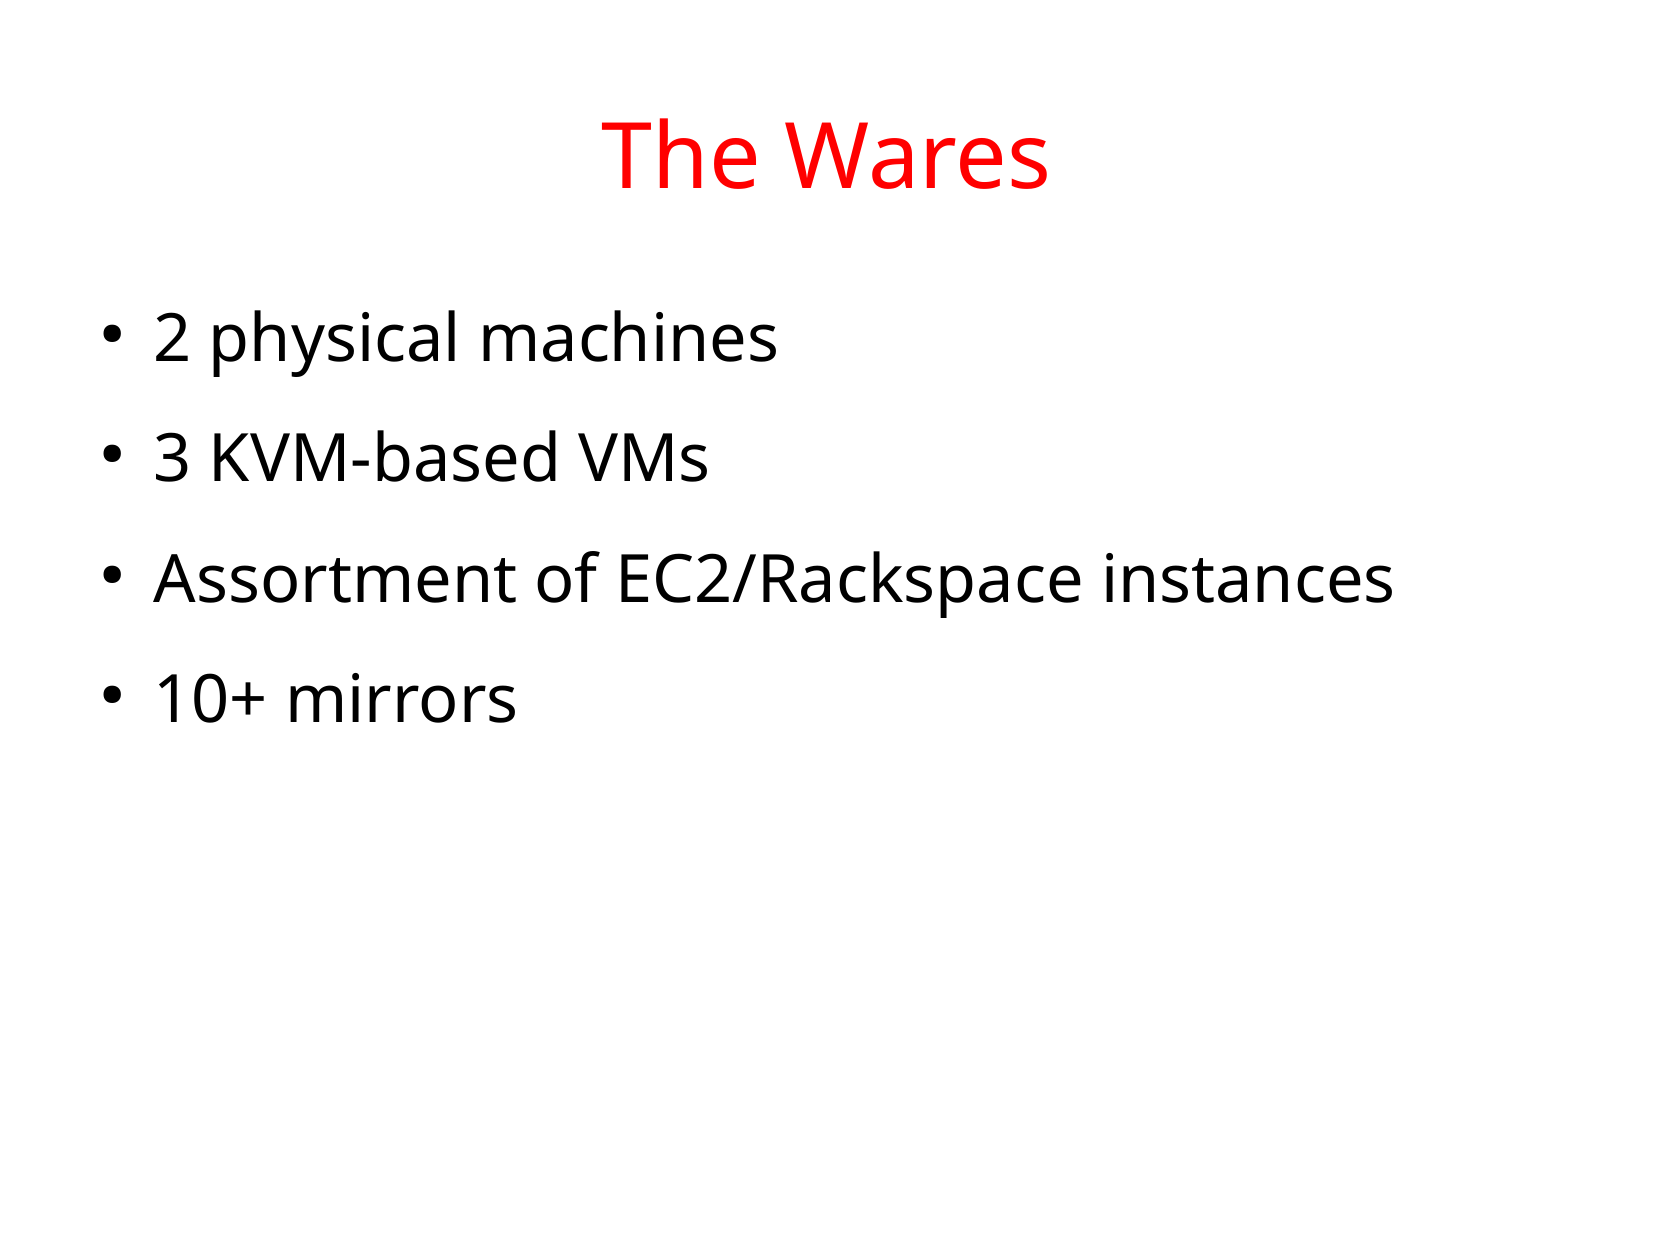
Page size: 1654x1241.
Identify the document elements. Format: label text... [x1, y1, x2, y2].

title The Wares [82, 49, 1571, 257]
list 2 physical machines 3 KVM-based VMs Assortment of EC2/Rackspace instances 10+ mirrors [82, 290, 1571, 1010]
